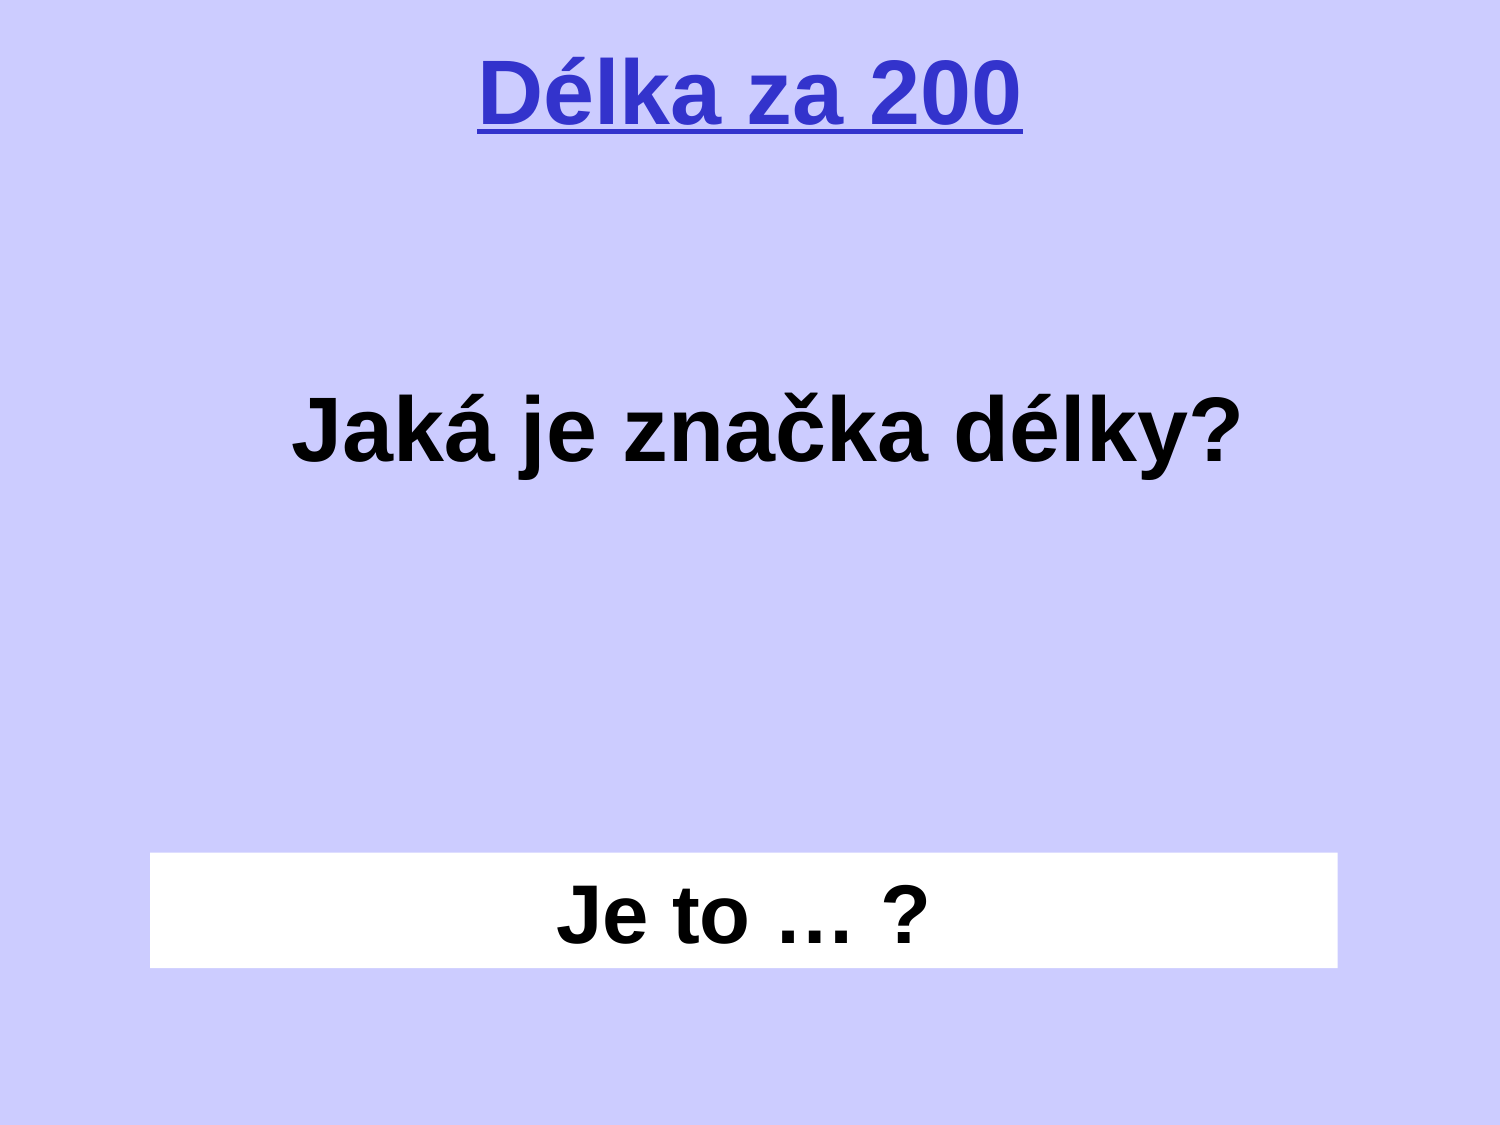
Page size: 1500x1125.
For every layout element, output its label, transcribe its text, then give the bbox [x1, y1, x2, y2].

text_box Je to … ? [150, 852, 1338, 969]
text_box Jaká je značka délky? [112, 361, 1426, 488]
text_box Délka za 200 [0, 24, 1500, 151]
